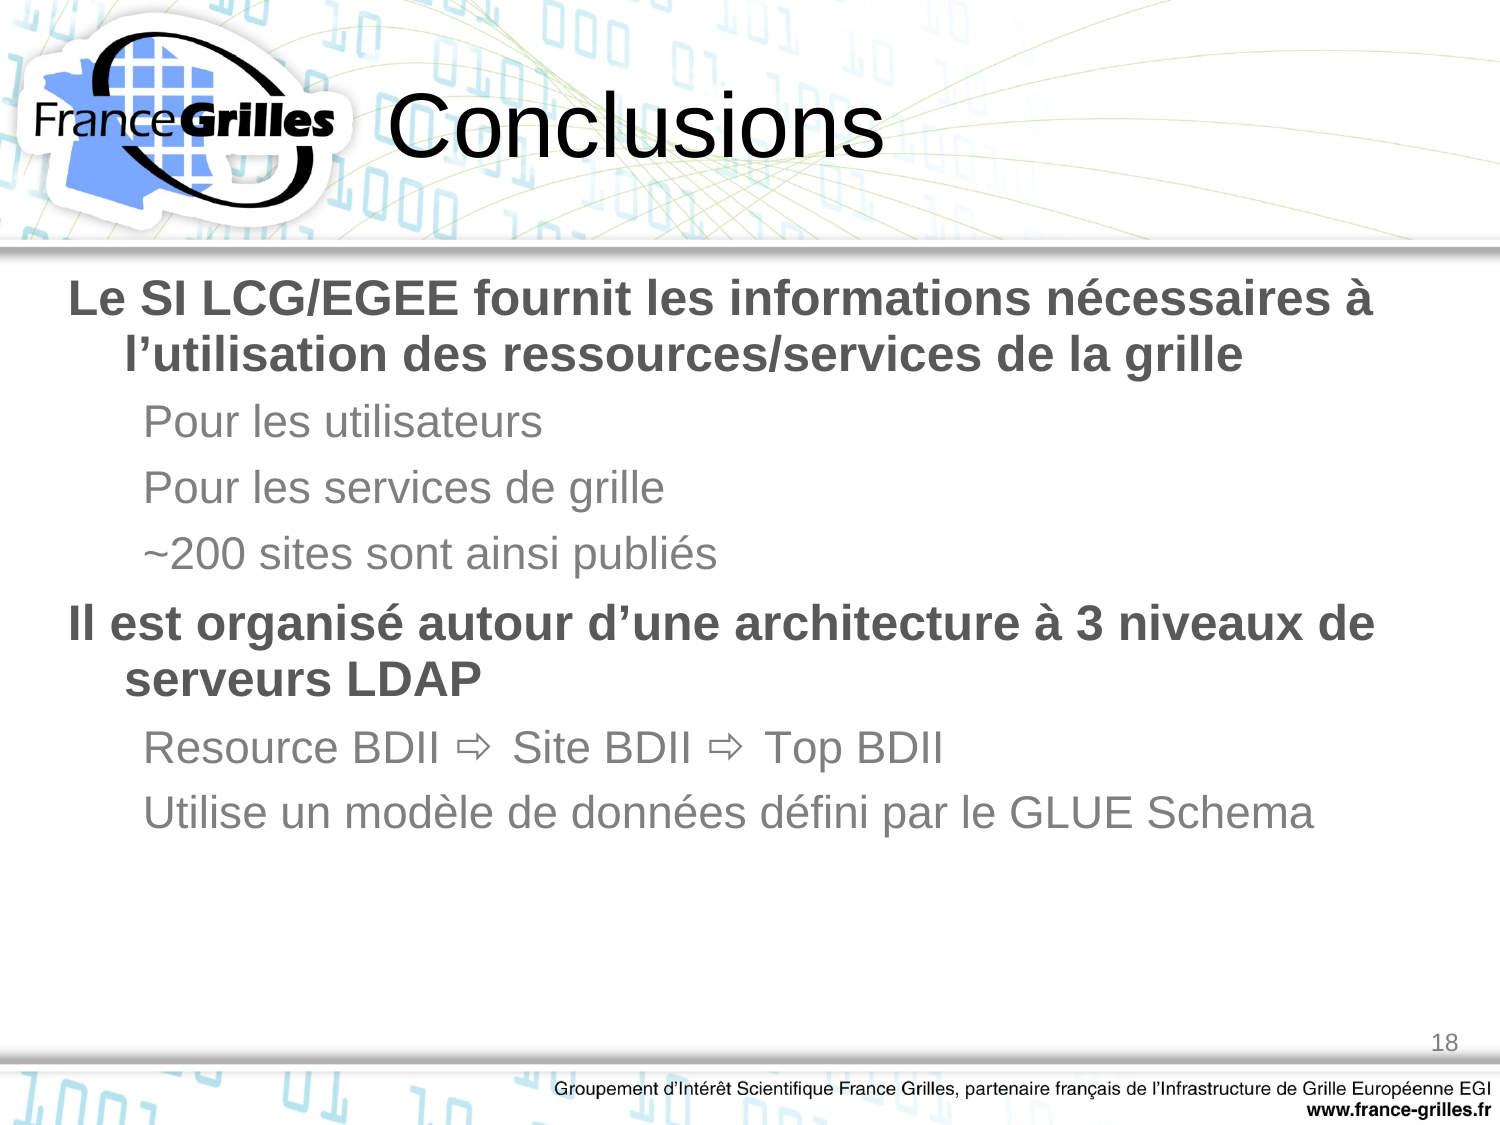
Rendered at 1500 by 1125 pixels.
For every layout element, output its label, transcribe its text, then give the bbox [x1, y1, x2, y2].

picture [0, 0, 1500, 1125]
title Conclusions [372, 7, 1459, 244]
list Le SI LCG/EGEE fournit les informations nécessaires à l’utilisation des ressources/services de la grille Pour les utilisateurs Pour les services de grille ~200 sites sont ainsi publiés Il est organisé autour d’une architecture à 3 niveaux de serveurs LDAP Resource BDII  Site BDII  Top BDII Utilise un modèle de données défini par le GLUE Schema [53, 262, 1459, 1024]
